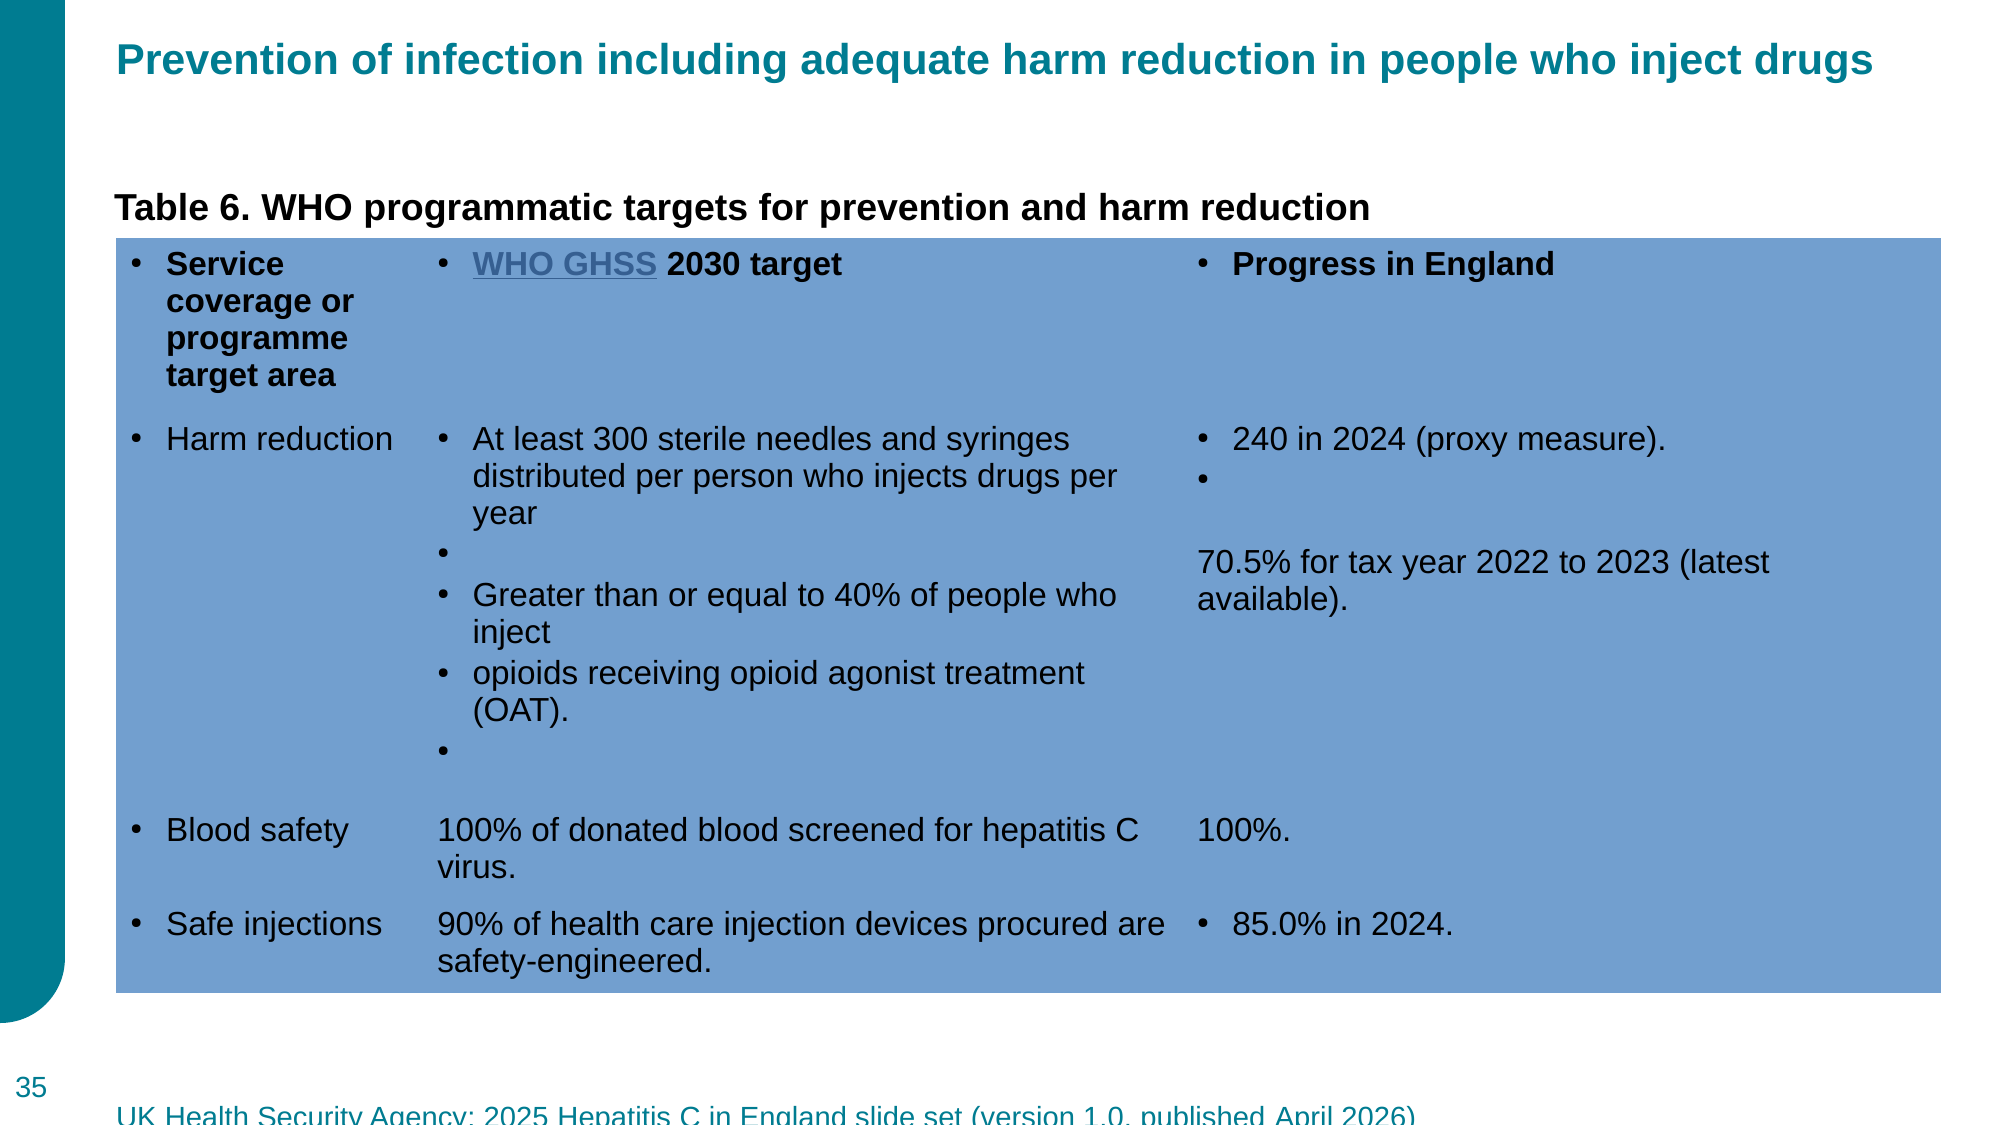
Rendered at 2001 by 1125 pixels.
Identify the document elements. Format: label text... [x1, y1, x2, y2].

table_cell Blood safety [116, 804, 423, 898]
table_cell Harm reduction [116, 413, 423, 804]
text_box Table 6. WHO programmatic targets for prevention and harm reduction [99, 191, 1901, 238]
title Prevention of infection including adequate harm reduction in people who inject drugs [101, 29, 1926, 136]
table_header Service coverage or programme target area [116, 238, 423, 413]
table_cell 100% of donated blood screened for hepatitis C virus. [423, 804, 1182, 898]
text_box [0, 1056, 67, 1117]
table_header WHO GHSS 2030 target [423, 238, 1182, 413]
table_cell 85.0% in 2024. [1182, 898, 1941, 993]
table_cell At least 300 sterile needles and syringes distributed per person who injects drugs per year Greater than or equal to 40% of people who inject opioids receiving opioid agonist treatment (OAT). [423, 413, 1182, 804]
text_box UK Health Security Agency: 2025 Hepatitis C in England slide set (version 1.0, published April 2026) [101, 1055, 1780, 1116]
table_cell 100%. [1182, 804, 1941, 898]
table_cell 240 in 2024 (proxy measure). 70.5% for tax year 2022 to 2023 (latest available). [1182, 413, 1941, 804]
table_cell 90% of health care injection devices procured are safety-engineered. [423, 898, 1182, 993]
table_header Progress in England [1182, 238, 1941, 413]
table_cell Safe injections [116, 898, 423, 993]
